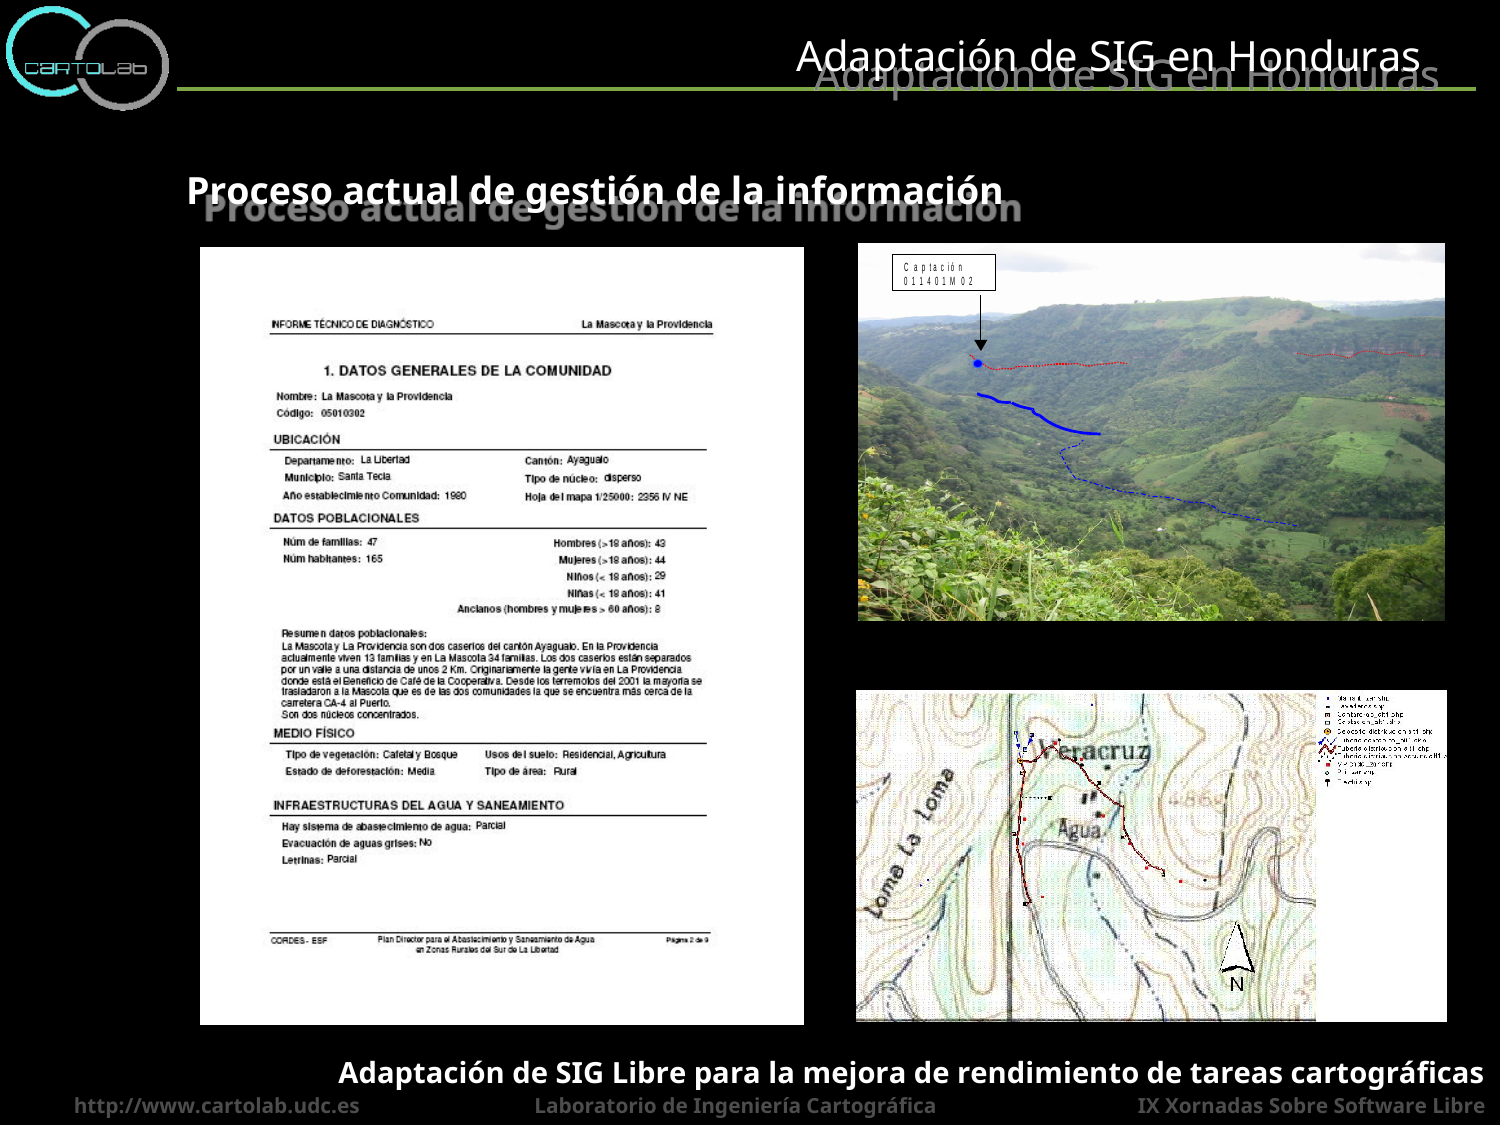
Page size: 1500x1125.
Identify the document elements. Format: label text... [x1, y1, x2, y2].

text_box Proceso actual de gestión de la información [171, 159, 1441, 916]
picture [856, 690, 1447, 1022]
picture [856, 242, 1447, 621]
picture [200, 247, 804, 1025]
text_box Adaptación de SIG en Honduras [781, 22, 1483, 88]
